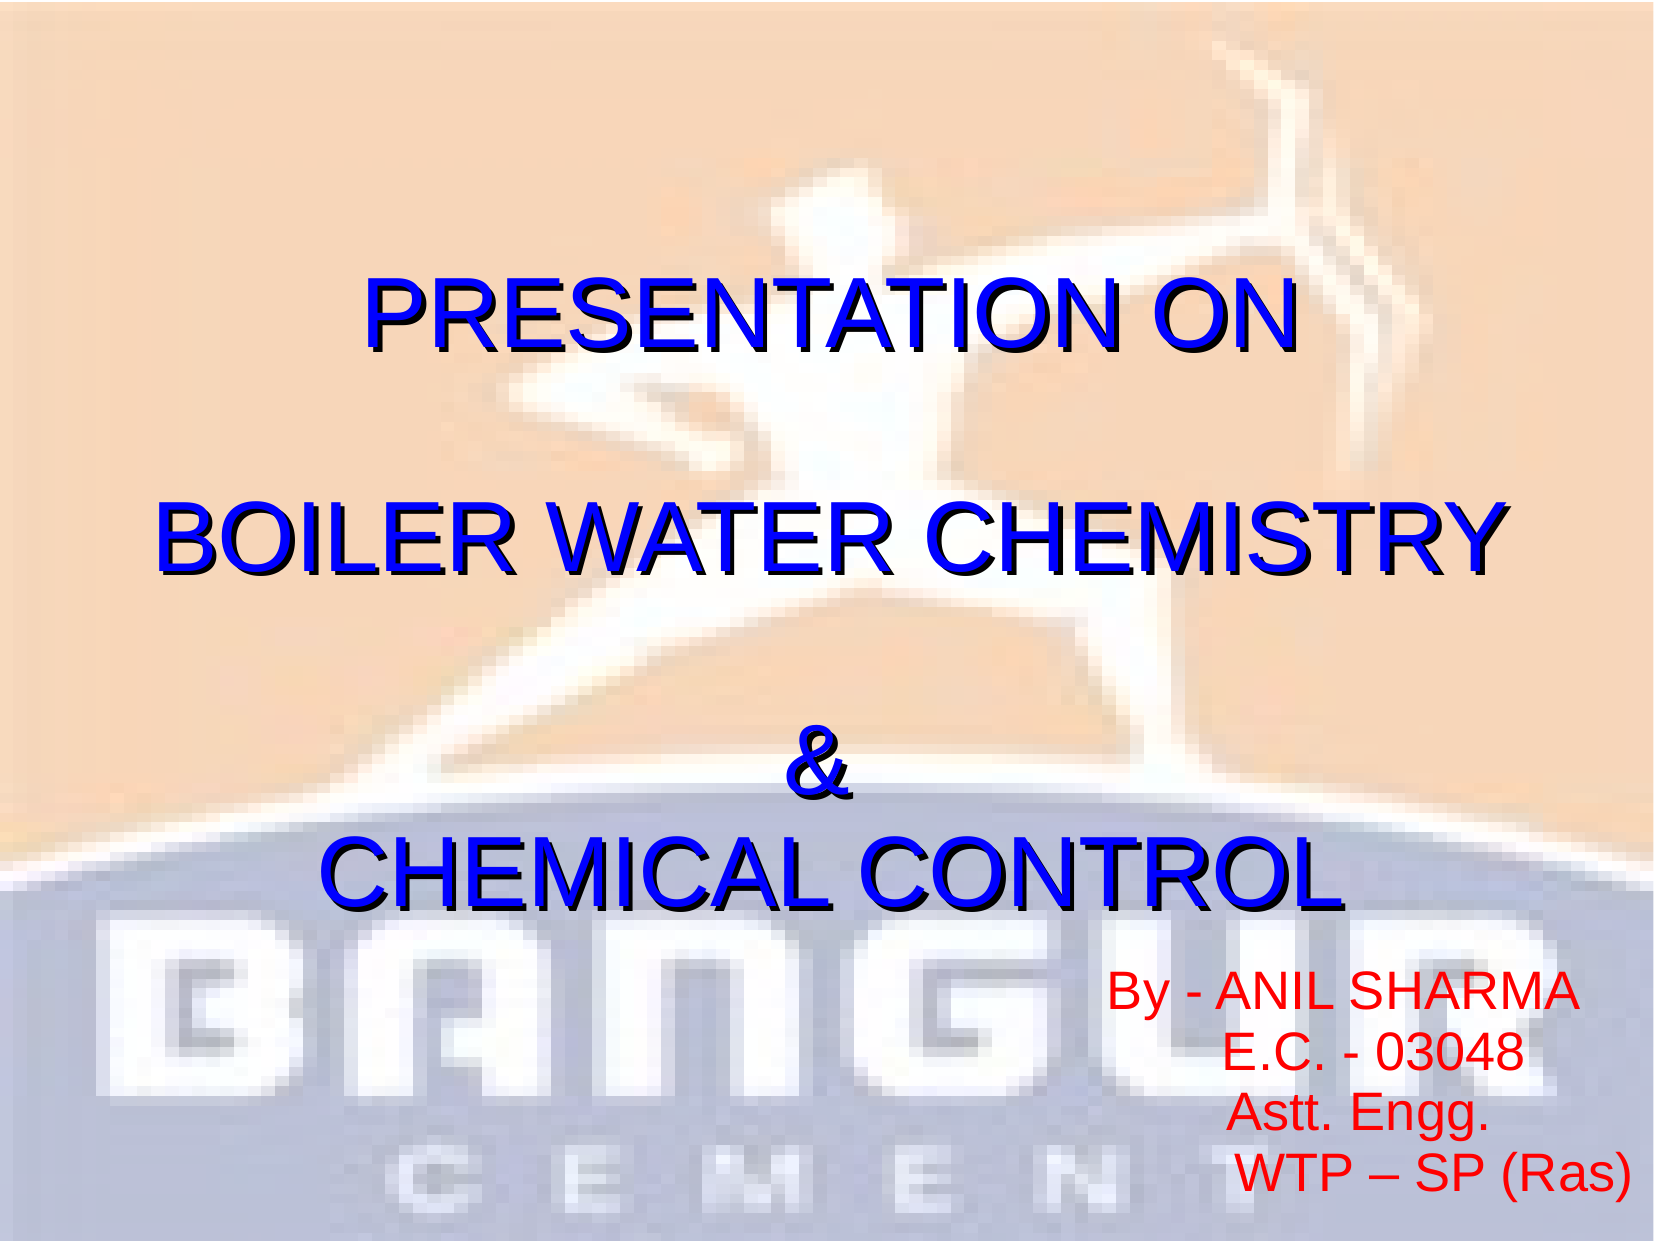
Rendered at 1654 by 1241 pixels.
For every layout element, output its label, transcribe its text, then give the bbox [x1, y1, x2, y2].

title PRESENTATION ON BOILER WATER CHEMISTRY & CHEMICAL CONTROL [86, 257, 1576, 1031]
picture [0, 2, 1654, 1241]
